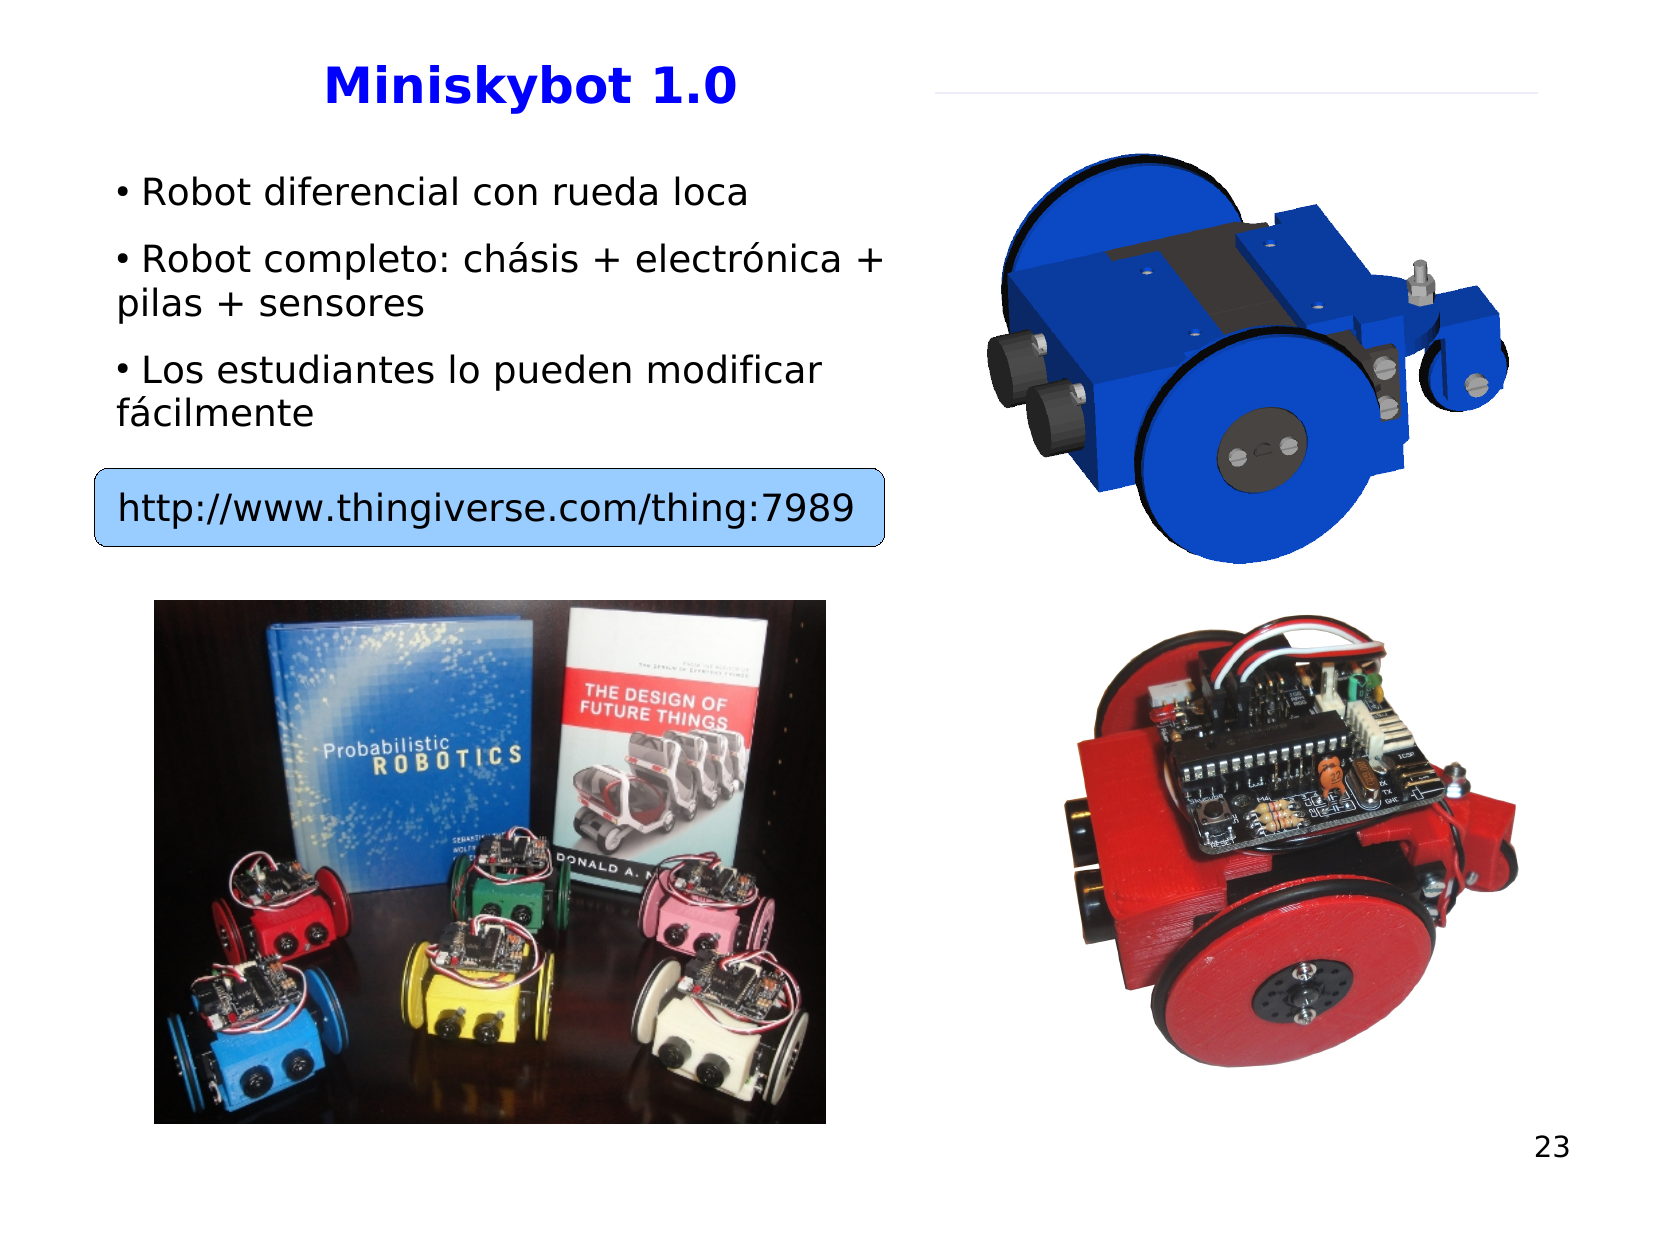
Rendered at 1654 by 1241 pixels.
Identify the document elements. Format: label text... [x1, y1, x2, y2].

text_box http://www.thingiverse.com/thing:7989 [102, 479, 871, 538]
text_box [94, 468, 885, 547]
picture [935, 92, 1538, 1077]
picture [154, 600, 826, 1124]
text_box Robot diferencial con rueda loca Robot completo: chásis + electrónica + pilas + sensores Los estudiantes lo pueden modificar fácilmente [101, 163, 918, 443]
text_box Miniskybot 1.0 [308, 49, 911, 123]
